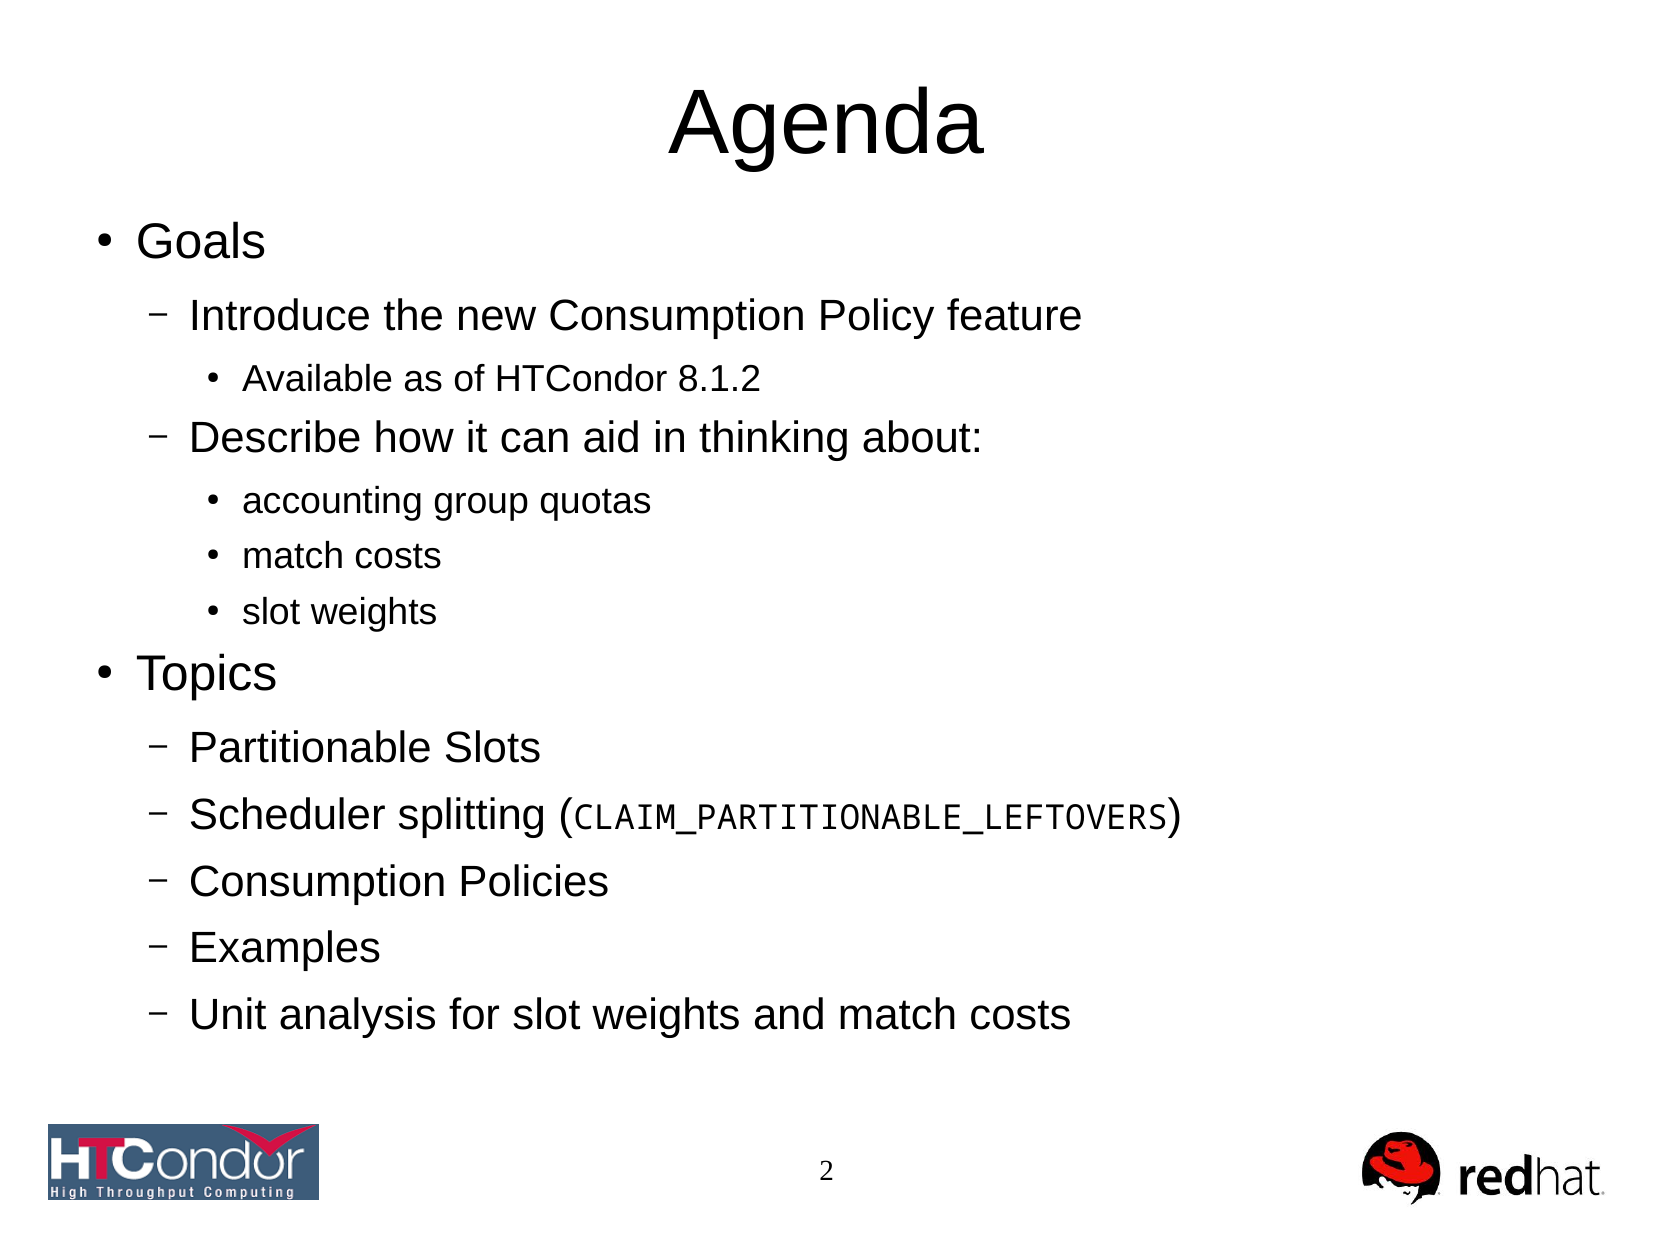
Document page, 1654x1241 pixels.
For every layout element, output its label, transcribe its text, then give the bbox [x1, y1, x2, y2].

list Goals Introduce the new Consumption Policy feature Available as of HTCondor 8.1.2 Describe how it can aid in thinking about: accounting group quotas match costs slot weights Topics Partitionable Slots Scheduler splitting (CLAIM_PARTITIONABLE_LEFTOVERS) Consumption Policies Examples Unit analysis for slot weights and match costs [82, 213, 1571, 1049]
picture [1352, 1128, 1629, 1215]
title Agenda [82, 45, 1571, 198]
picture [48, 1124, 319, 1200]
